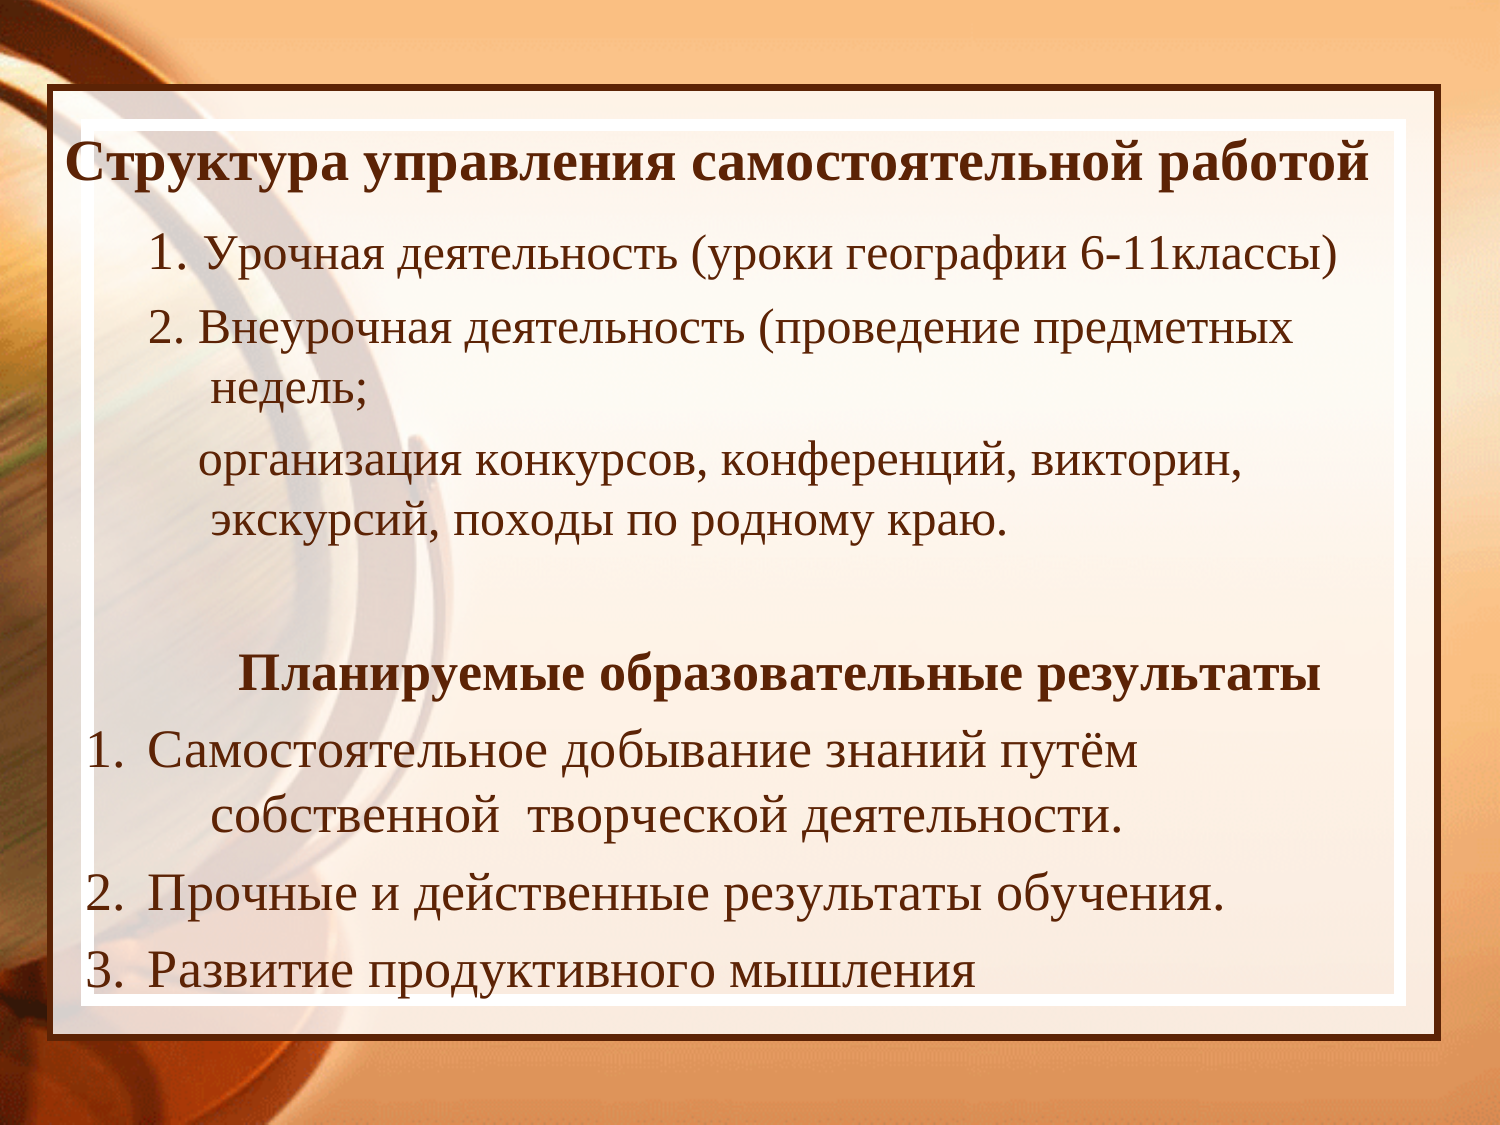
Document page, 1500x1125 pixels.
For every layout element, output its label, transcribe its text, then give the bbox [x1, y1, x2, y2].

list 1. Урочная деятельность (уроки географии 6-11классы) 2. Внеурочная деятельность (проведение предметных недель; организация конкурсов, конференций, викторин, экскурсий, походы по родному краю. Планируемые образовательные результаты Самостоятельное добывание знаний путём собственной творческой деятельности. Прочные и действенные результаты обучения. Развитие продуктивного мышления [70, 208, 1430, 1059]
title Структура управления самостоятельной работой [0, 105, 1436, 209]
